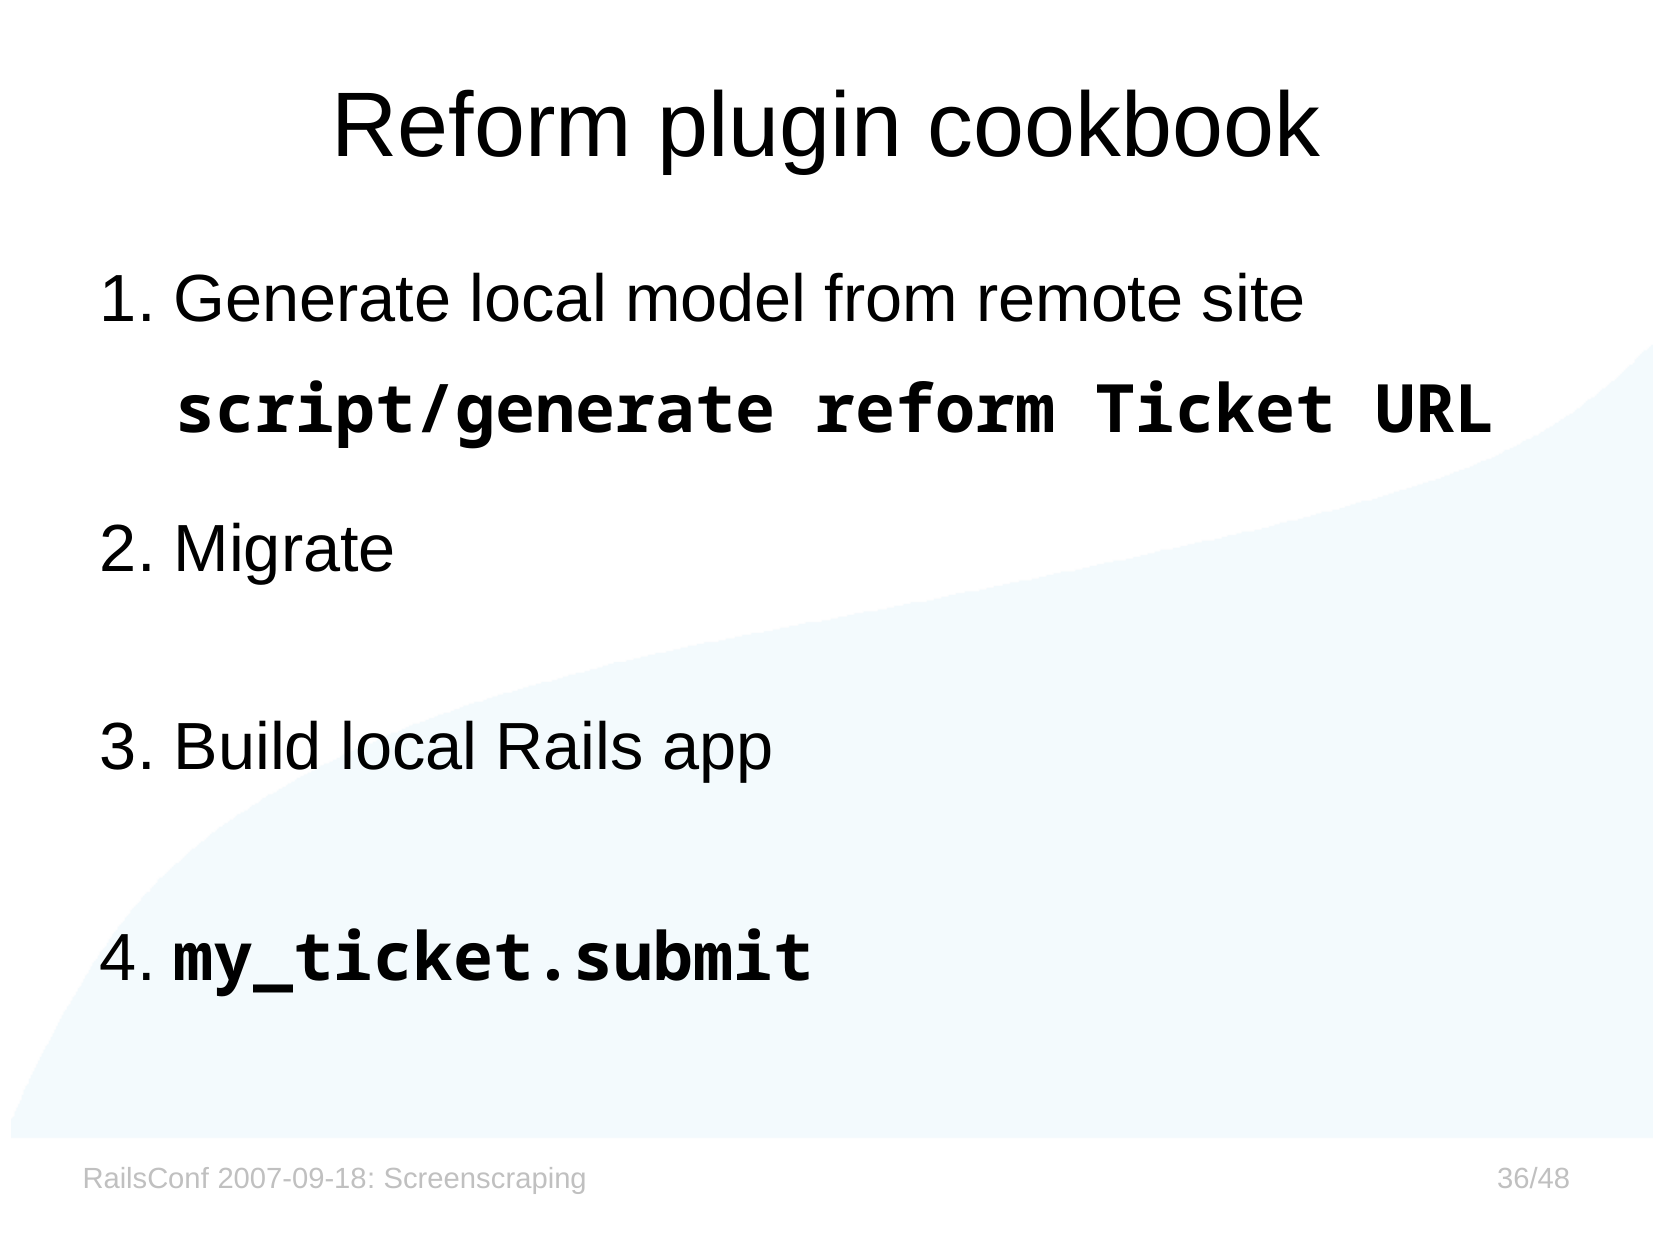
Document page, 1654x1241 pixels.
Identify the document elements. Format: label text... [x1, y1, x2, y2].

title Reform plugin cookbook [82, 49, 1571, 207]
picture [11, 0, 1653, 1231]
list 1. Generate local model from remote site script/generate reform Ticket URL 2. Migrate 3. Build local Rails app 4. my_ticket.submit [82, 265, 1571, 1109]
